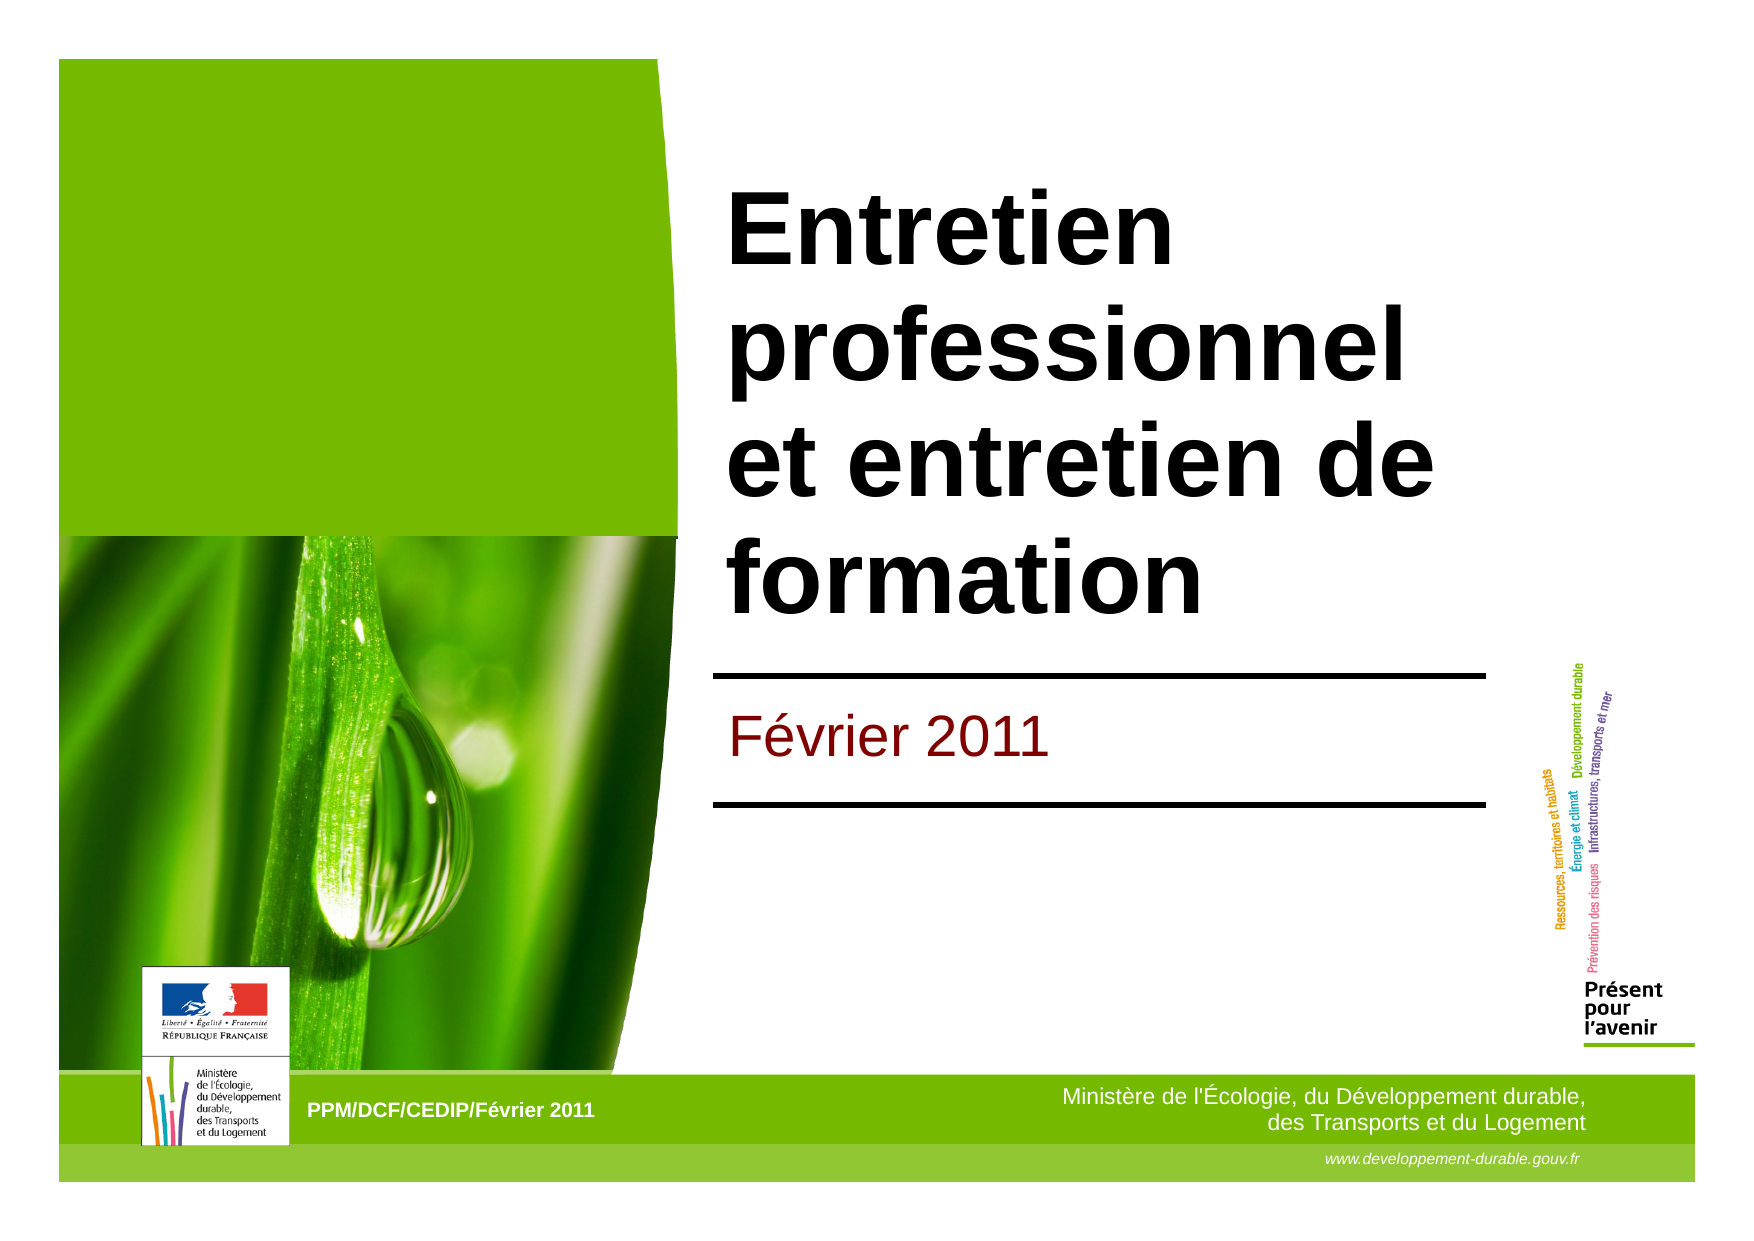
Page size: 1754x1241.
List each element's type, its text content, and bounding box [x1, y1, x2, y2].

text_box PPM/DCF/CEDIP/Février 2011 [292, 1091, 673, 1131]
text_box www.developpement-durable.gouv.fr [927, 1143, 1600, 1177]
picture [59, 59, 1695, 1182]
text_box Février 2011 [713, 695, 1486, 793]
text_box Entretien professionnel et entretien de formation [710, 162, 1535, 643]
text_box Ministère de l'Écologie, du Développement durable, des Transports et du Logement [783, 1076, 1602, 1143]
